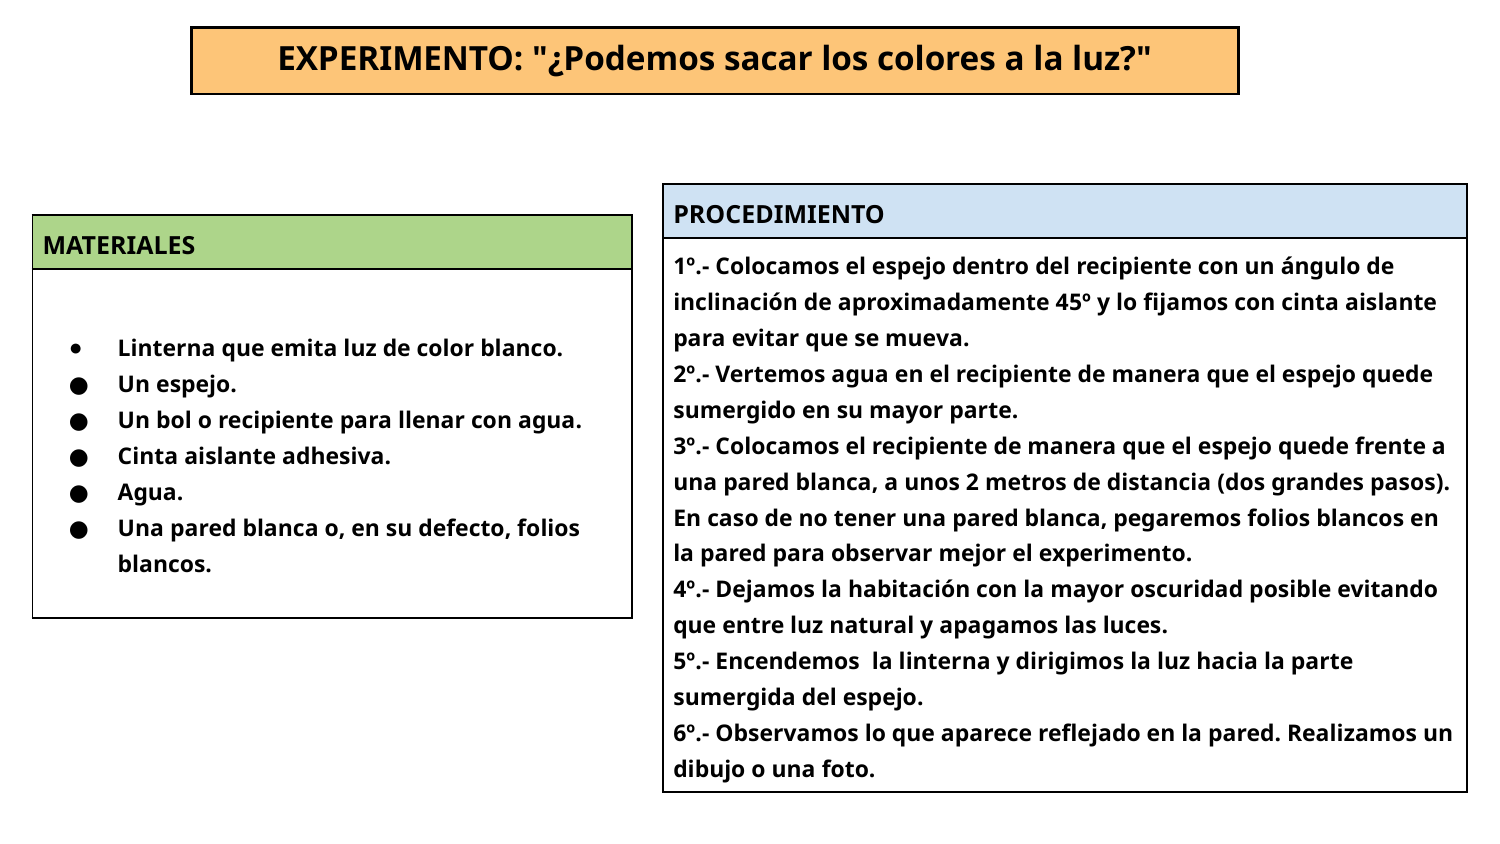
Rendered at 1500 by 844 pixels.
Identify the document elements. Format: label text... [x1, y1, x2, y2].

table_cell 1º.- Colocamos el espejo dentro del recipiente con un ángulo de inclinación de aproximadamente 45º y lo fijamos con cinta aislante para evitar que se mueva. 2º.- Vertemos agua en el recipiente de manera que el espejo quede sumergido en su mayor parte. 3º.- Colocamos el recipiente de manera que el espejo quede frente a una pared blanca, a unos 2 metros de distancia (dos grandes pasos). En caso de no tener una pared blanca, pegaremos folios blancos en la pared para observar mejor el experimento. 4º.- Dejamos la habitación con la mayor oscuridad posible evitando que entre luz natural y apagamos las luces. 5º.- Encendemos la linterna y dirigimos la luz hacia la parte sumergida del espejo. 6º.- Observamos lo que aparece reflejado en la pared. Realizamos un dibujo o una foto. [664, 239, 1466, 791]
table_header PROCEDIMIENTO [664, 185, 1466, 237]
table_header MATERIALES [33, 216, 631, 268]
table_header EXPERIMENTO: "¿Podemos sacar los colores a la luz?" [193, 29, 1237, 93]
table_cell Linterna que emita luz de color blanco. Un espejo. Un bol o recipiente para llenar con agua. Cinta aislante adhesiva. Agua. Una pared blanca o, en su defecto, folios blancos. [33, 270, 631, 617]
